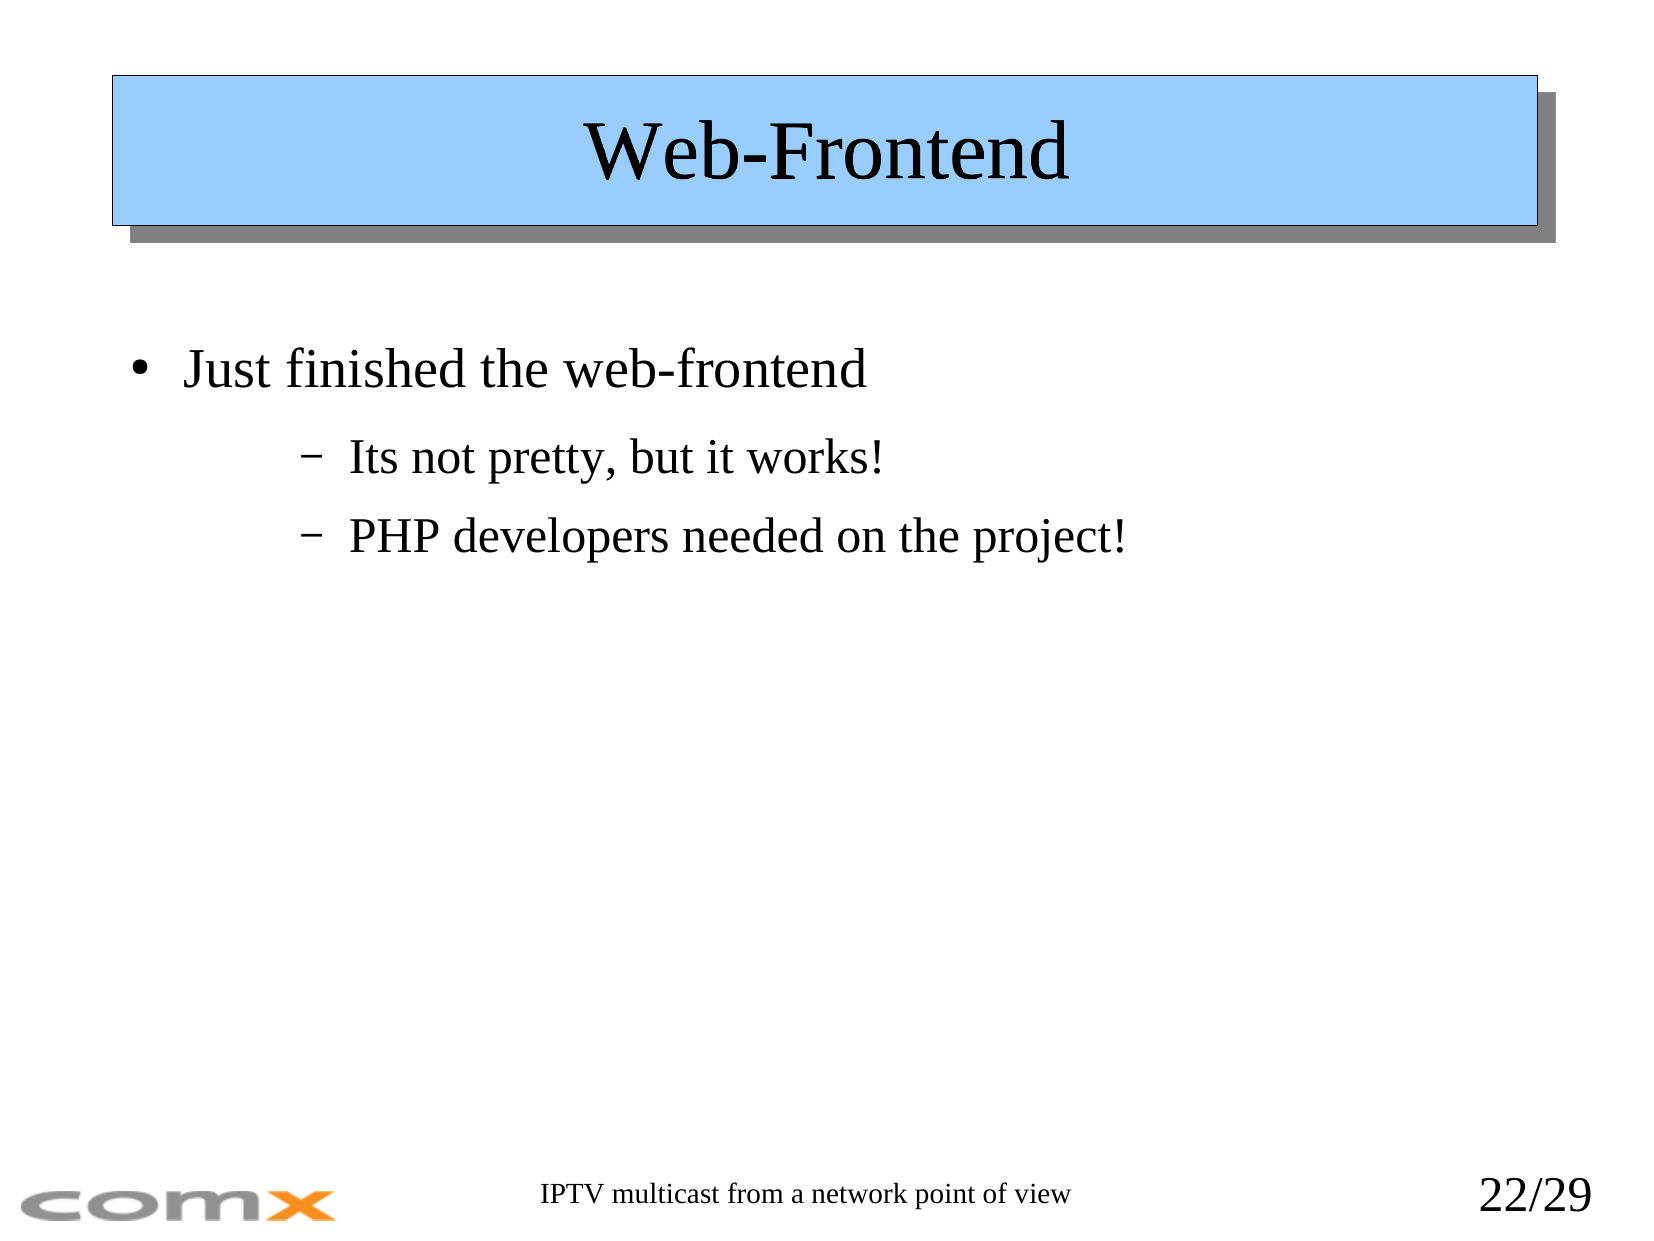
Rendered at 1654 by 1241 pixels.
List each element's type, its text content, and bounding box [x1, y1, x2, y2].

list Just finished the web-frontend Its not pretty, but it works! PHP developers needed on the project! [112, 337, 1538, 1096]
picture [21, 1191, 335, 1221]
title Web-Frontend [116, 90, 1538, 211]
